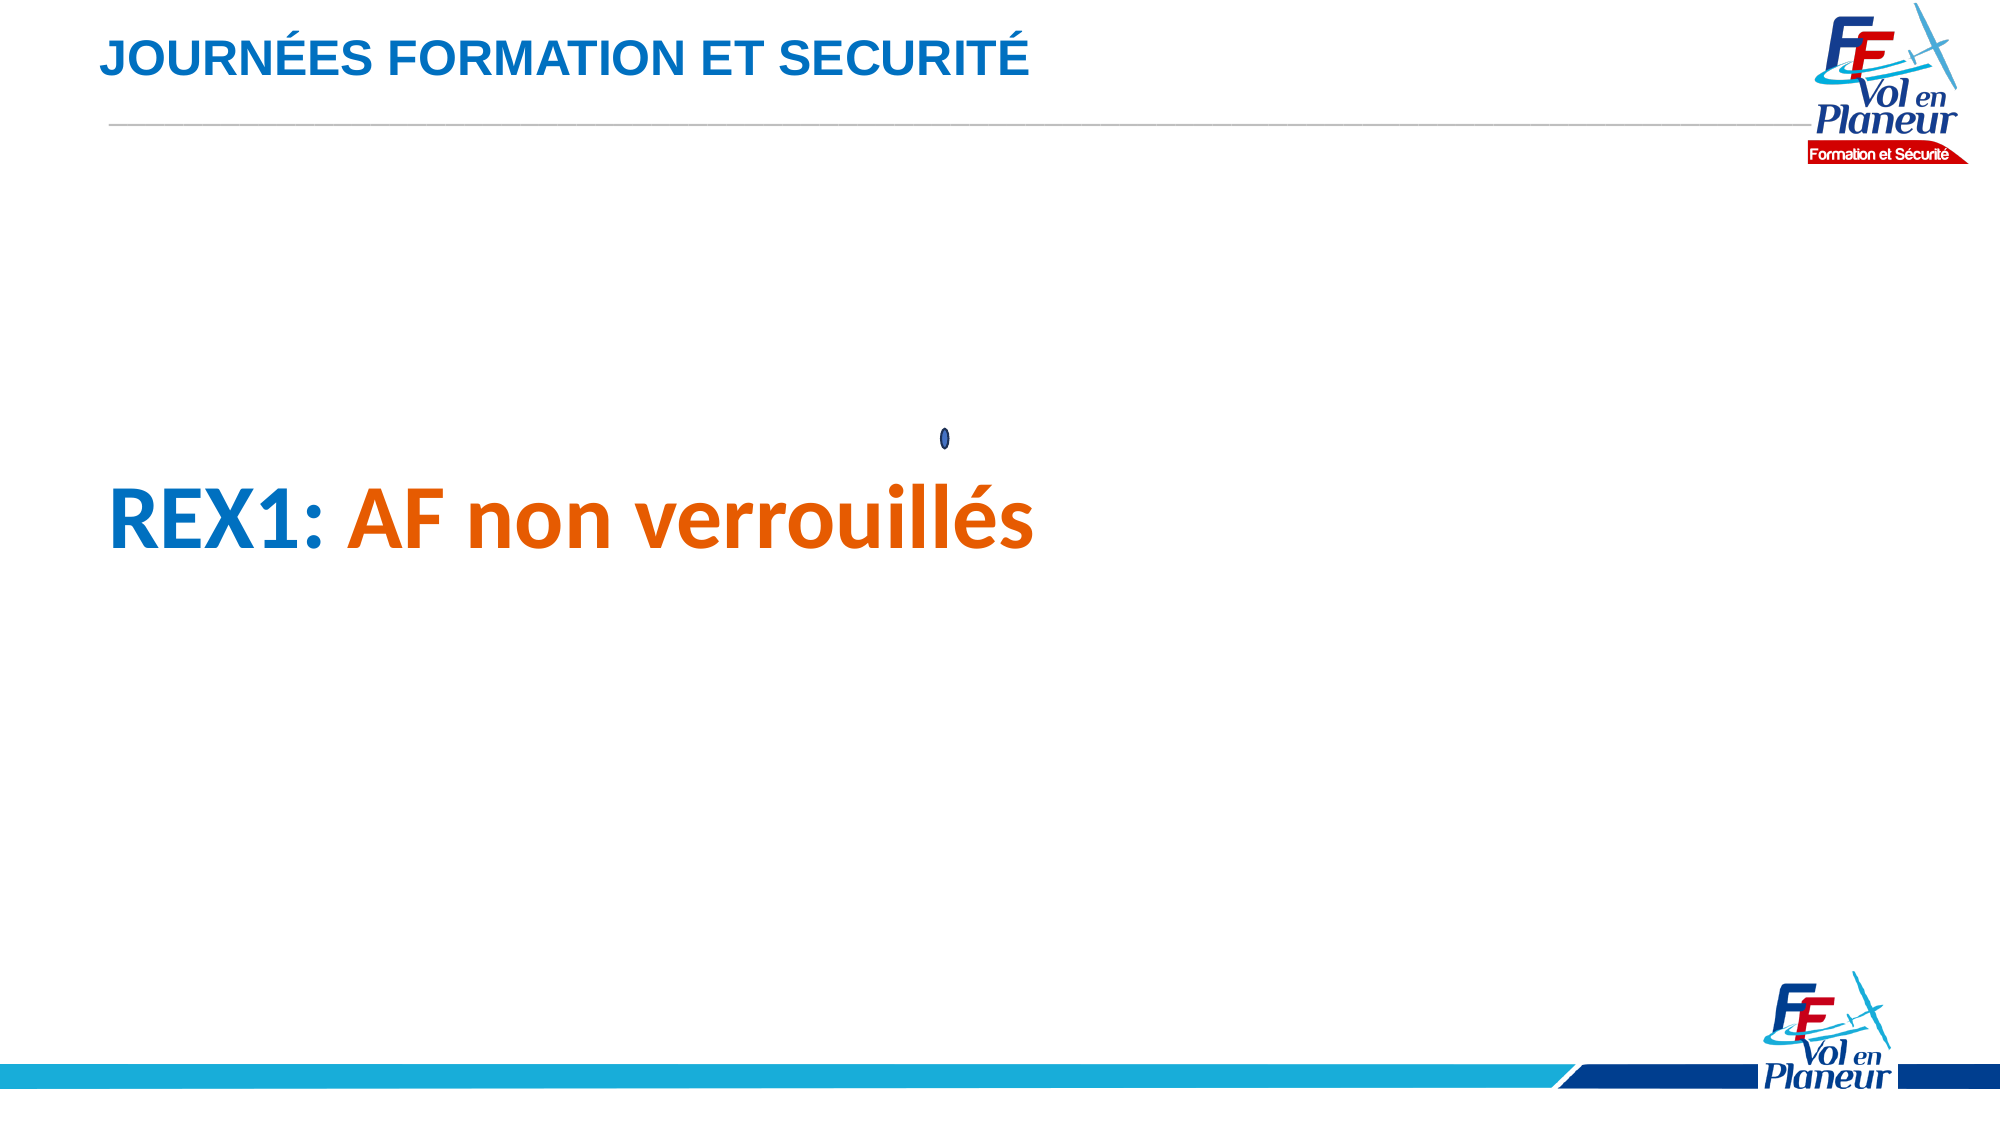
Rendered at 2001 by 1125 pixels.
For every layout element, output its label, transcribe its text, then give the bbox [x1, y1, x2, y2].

picture [1759, 2, 2000, 165]
list JOURNÉES FORMATION ET SECURITÉ [70, 24, 1547, 93]
text_box [940, 428, 949, 449]
picture [0, 959, 2000, 1125]
text_box REX1: AF non verrouillés [93, 120, 1298, 575]
